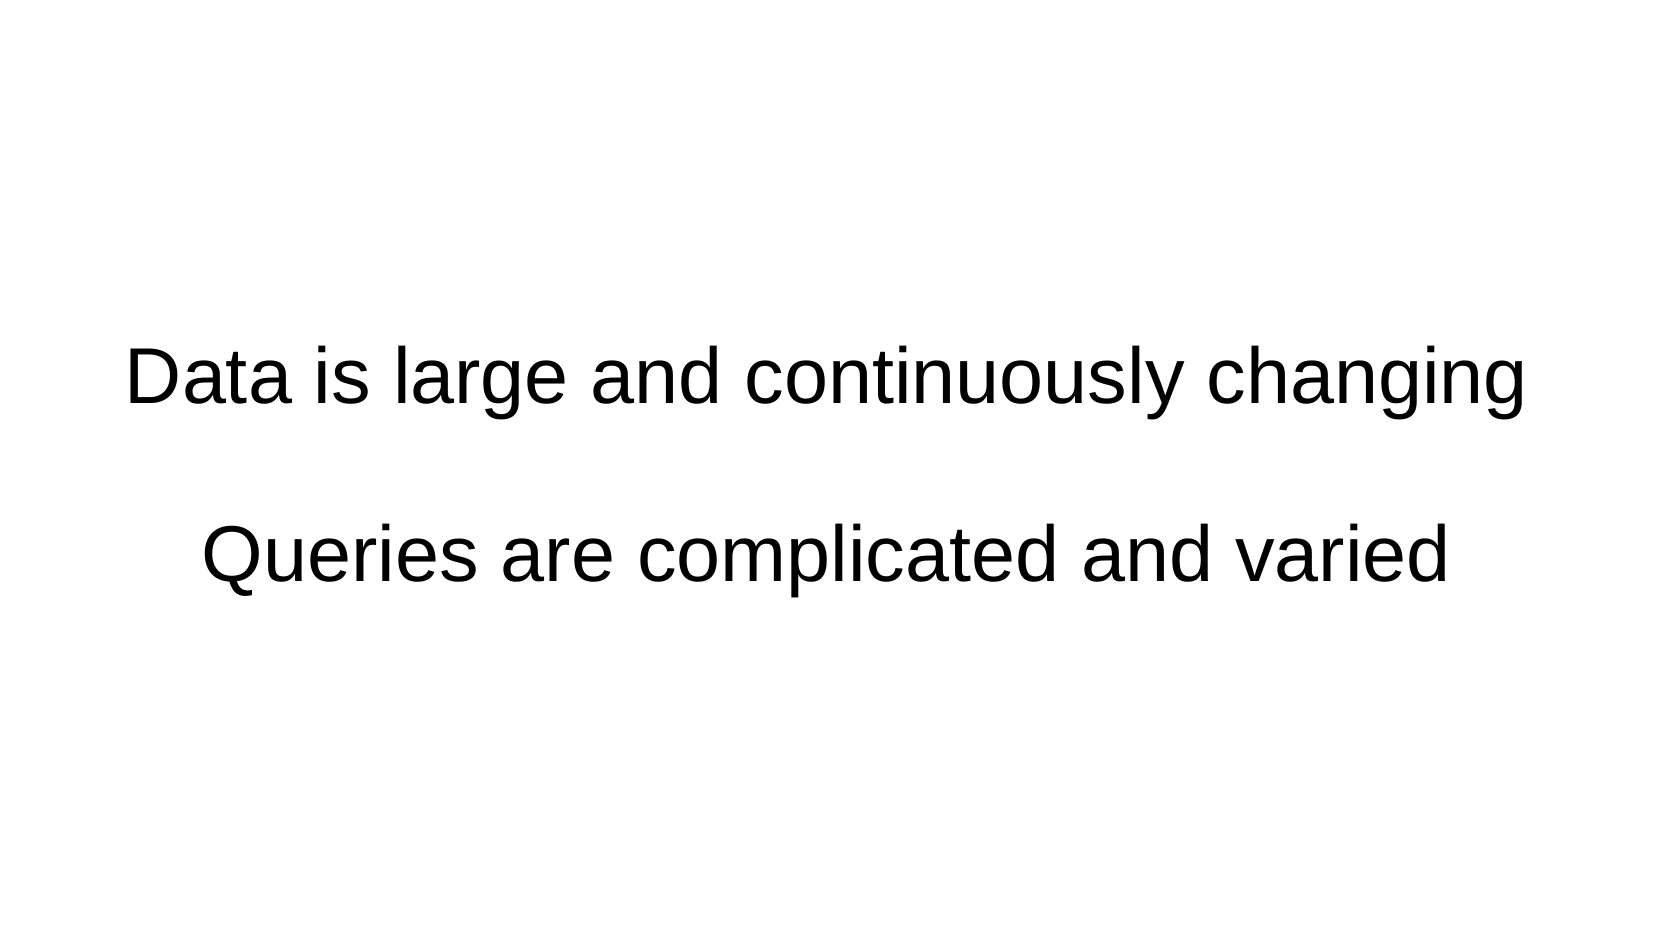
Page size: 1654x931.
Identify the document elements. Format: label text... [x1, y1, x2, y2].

title Data is large and continuously changing Queries are complicated and varied [82, 332, 1571, 598]
